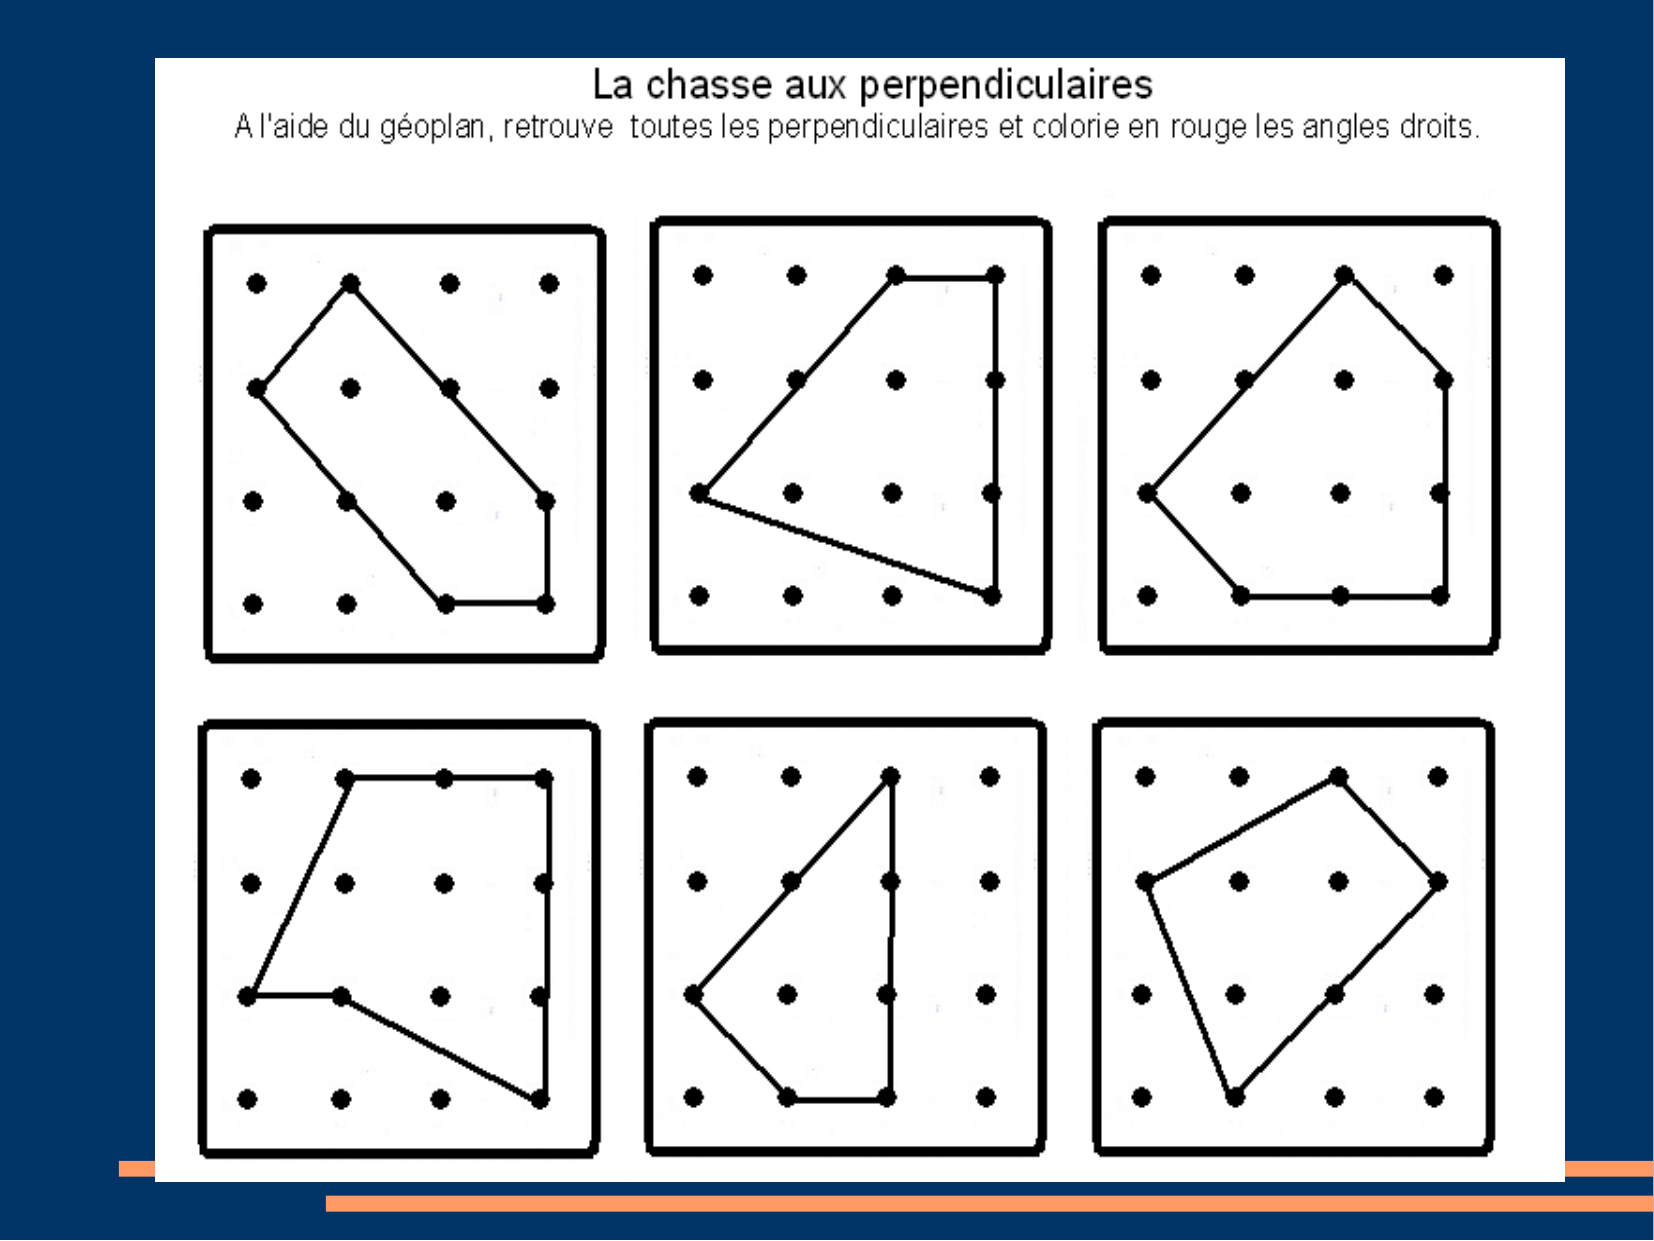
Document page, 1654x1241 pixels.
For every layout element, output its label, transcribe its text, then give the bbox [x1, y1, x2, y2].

picture [155, 58, 1565, 1182]
title Géométrie [121, 46, 1534, 254]
